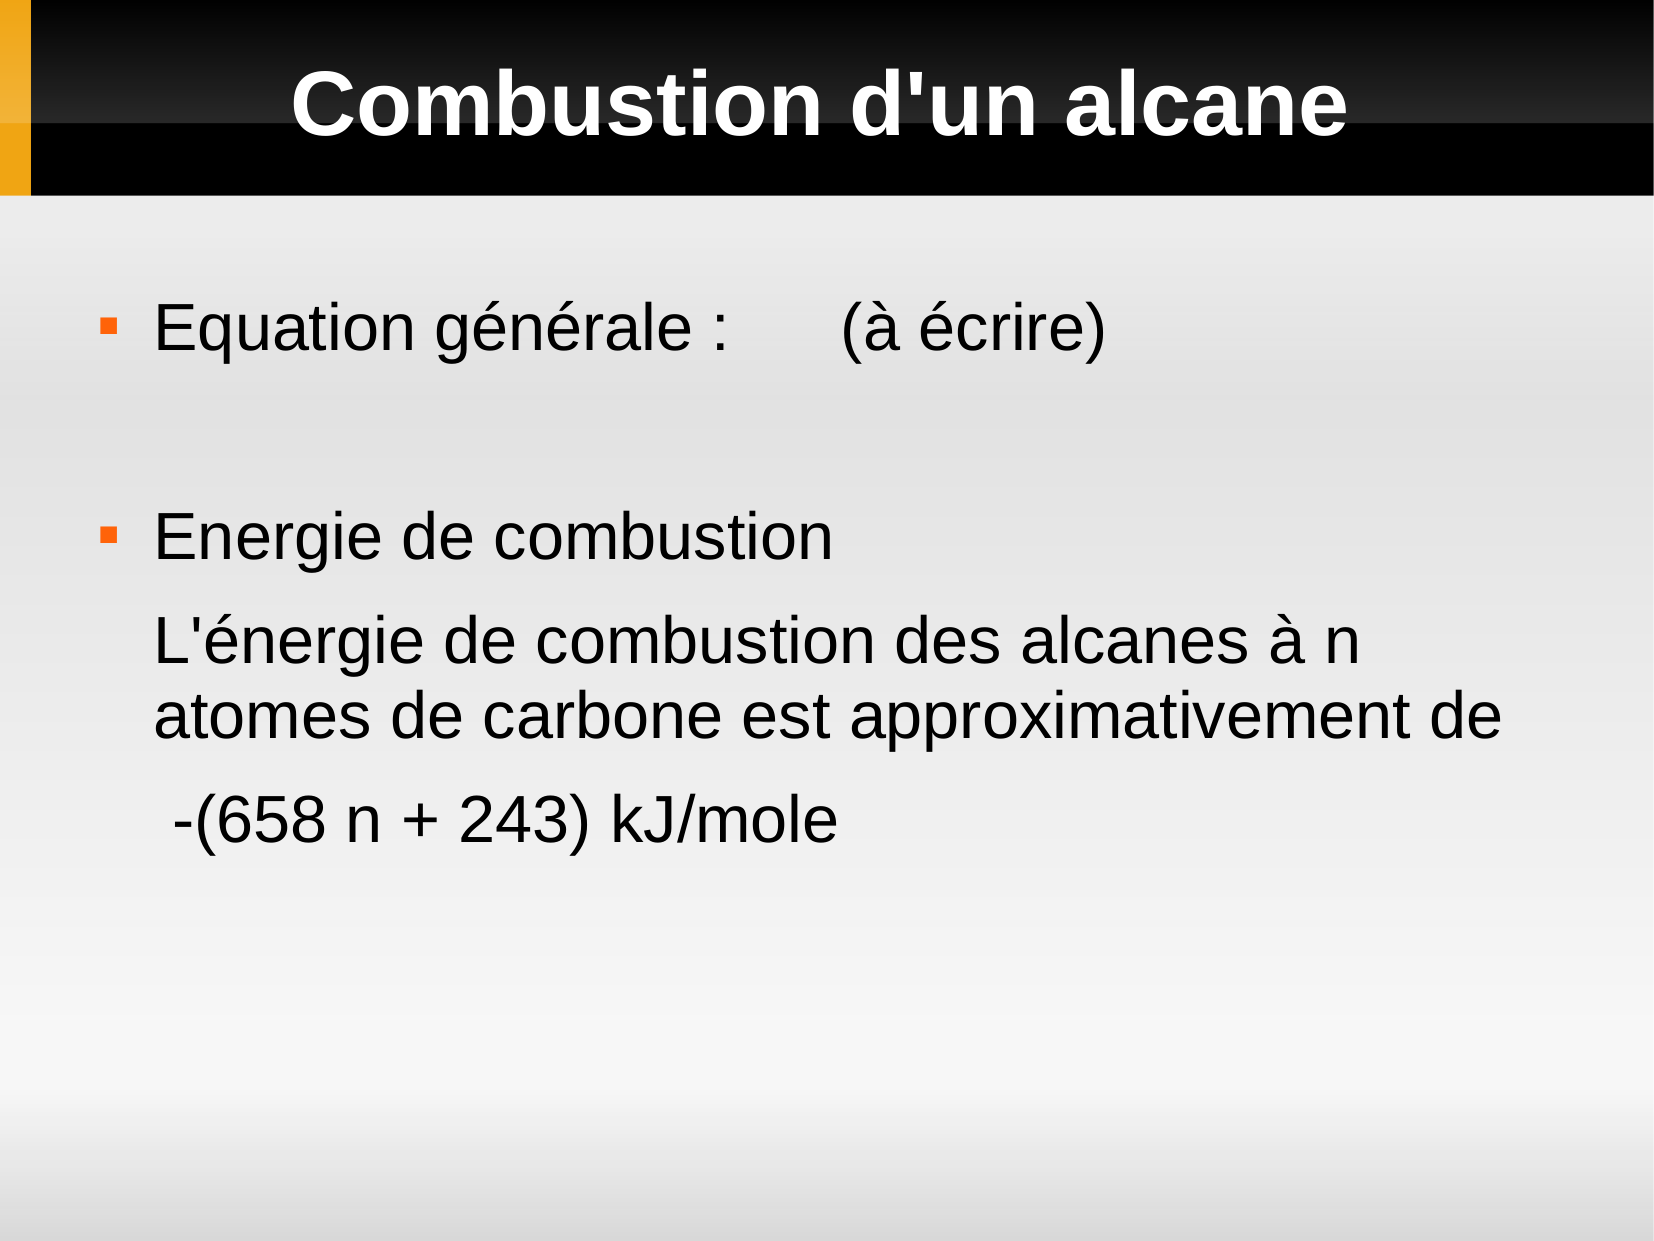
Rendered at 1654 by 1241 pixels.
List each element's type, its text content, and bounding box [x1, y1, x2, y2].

list Equation générale : (à écrire) Energie de combustion L'énergie de combustion des alcanes à n atomes de carbone est approximativement de -(658 n + 243) kJ/mole [82, 290, 1571, 1109]
picture [0, 0, 1654, 1241]
title Combustion d'un alcane [76, 0, 1565, 208]
